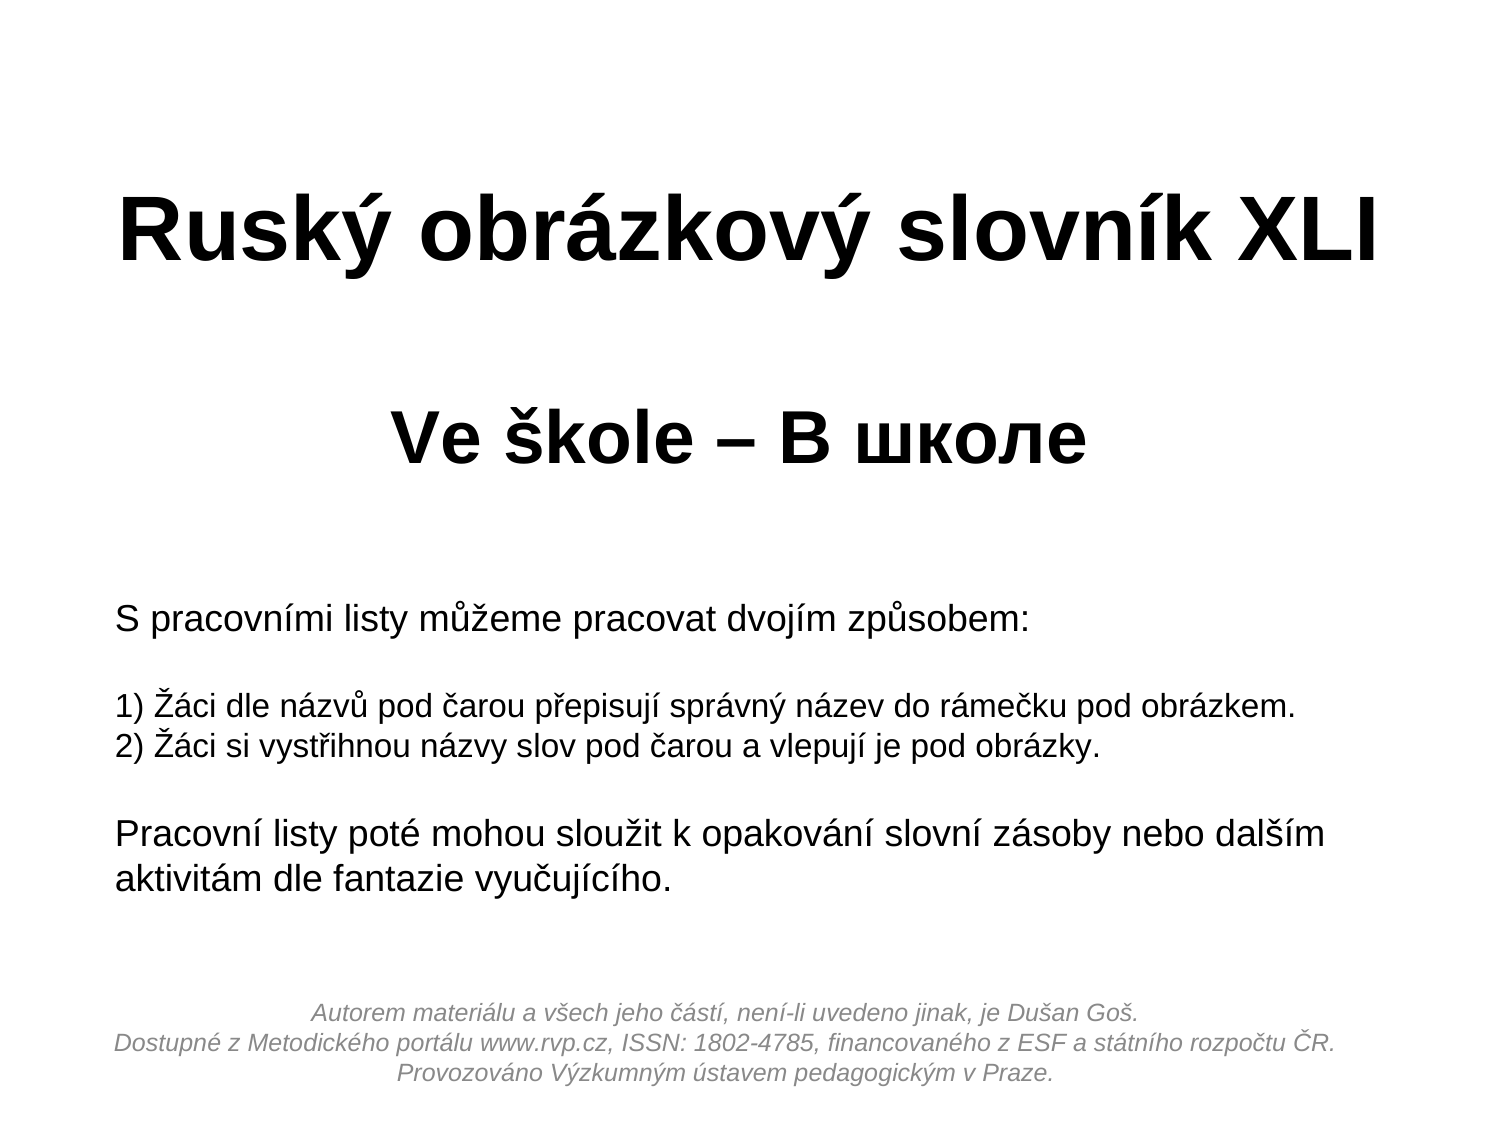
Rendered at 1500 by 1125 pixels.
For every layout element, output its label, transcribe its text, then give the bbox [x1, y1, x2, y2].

text_box S pracovními listy můžeme pracovat dvojím způsobem: Žáci dle názvů pod čarou přepisují správný název do rámečku pod obrázkem. Žáci si vystřihnou názvy slov pod čarou a vlepují je pod obrázky. Pracovní listy poté mohou sloužit k opakování slovní zásoby nebo dalším aktivitám dle fantazie vyučujícího. [100, 586, 1412, 907]
title Ruský obrázkový slovník XLI Ve škole – В школе [29, 161, 1471, 847]
text_box Autorem materiálu a všech jeho částí, není-li uvedeno jinak, je Dušan Goš. Dostupné z Metodického portálu www.rvp.cz, ISSN: 1802-4785, financovaného z ESF a státního rozpočtu ČR. Provozováno Výzkumným ústavem pedagogickým v Praze. [88, 1011, 1365, 1072]
